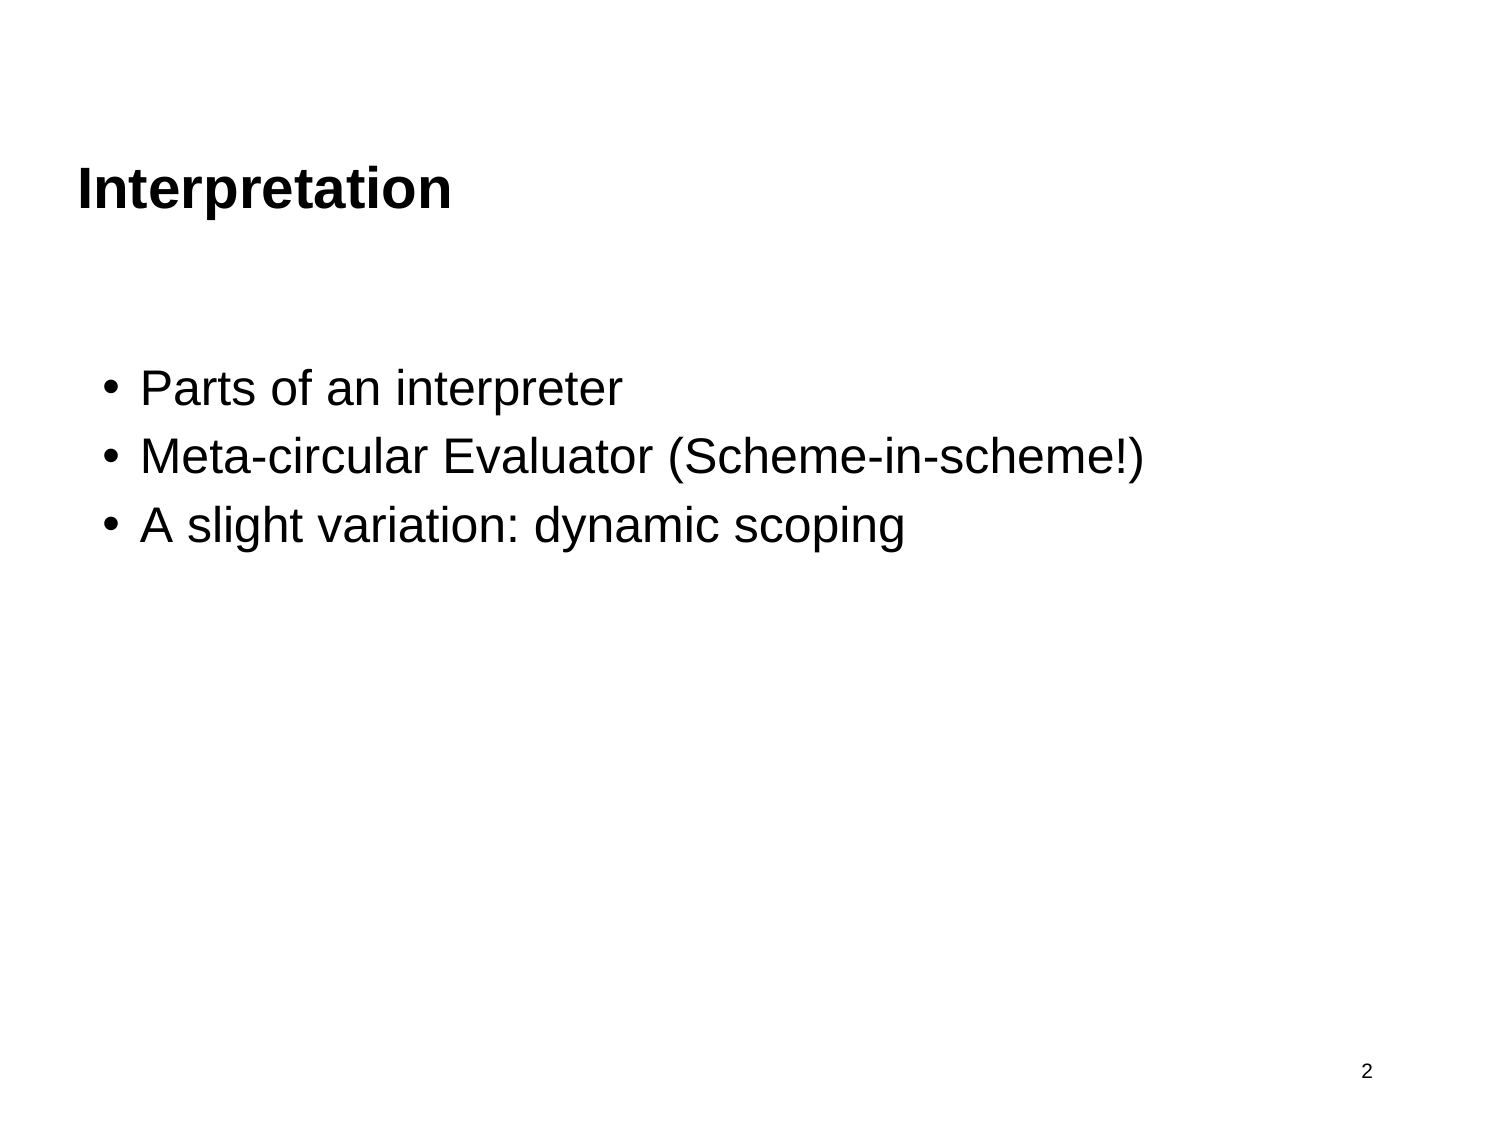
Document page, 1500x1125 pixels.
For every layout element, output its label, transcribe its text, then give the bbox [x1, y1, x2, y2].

text_box Parts of an interpreter Meta-circular Evaluator (Scheme-in-scheme!) A slight variation: dynamic scoping [87, 350, 1292, 1076]
text_box Interpretation [62, 62, 1338, 313]
text_box <number> [1025, 1049, 1388, 1101]
